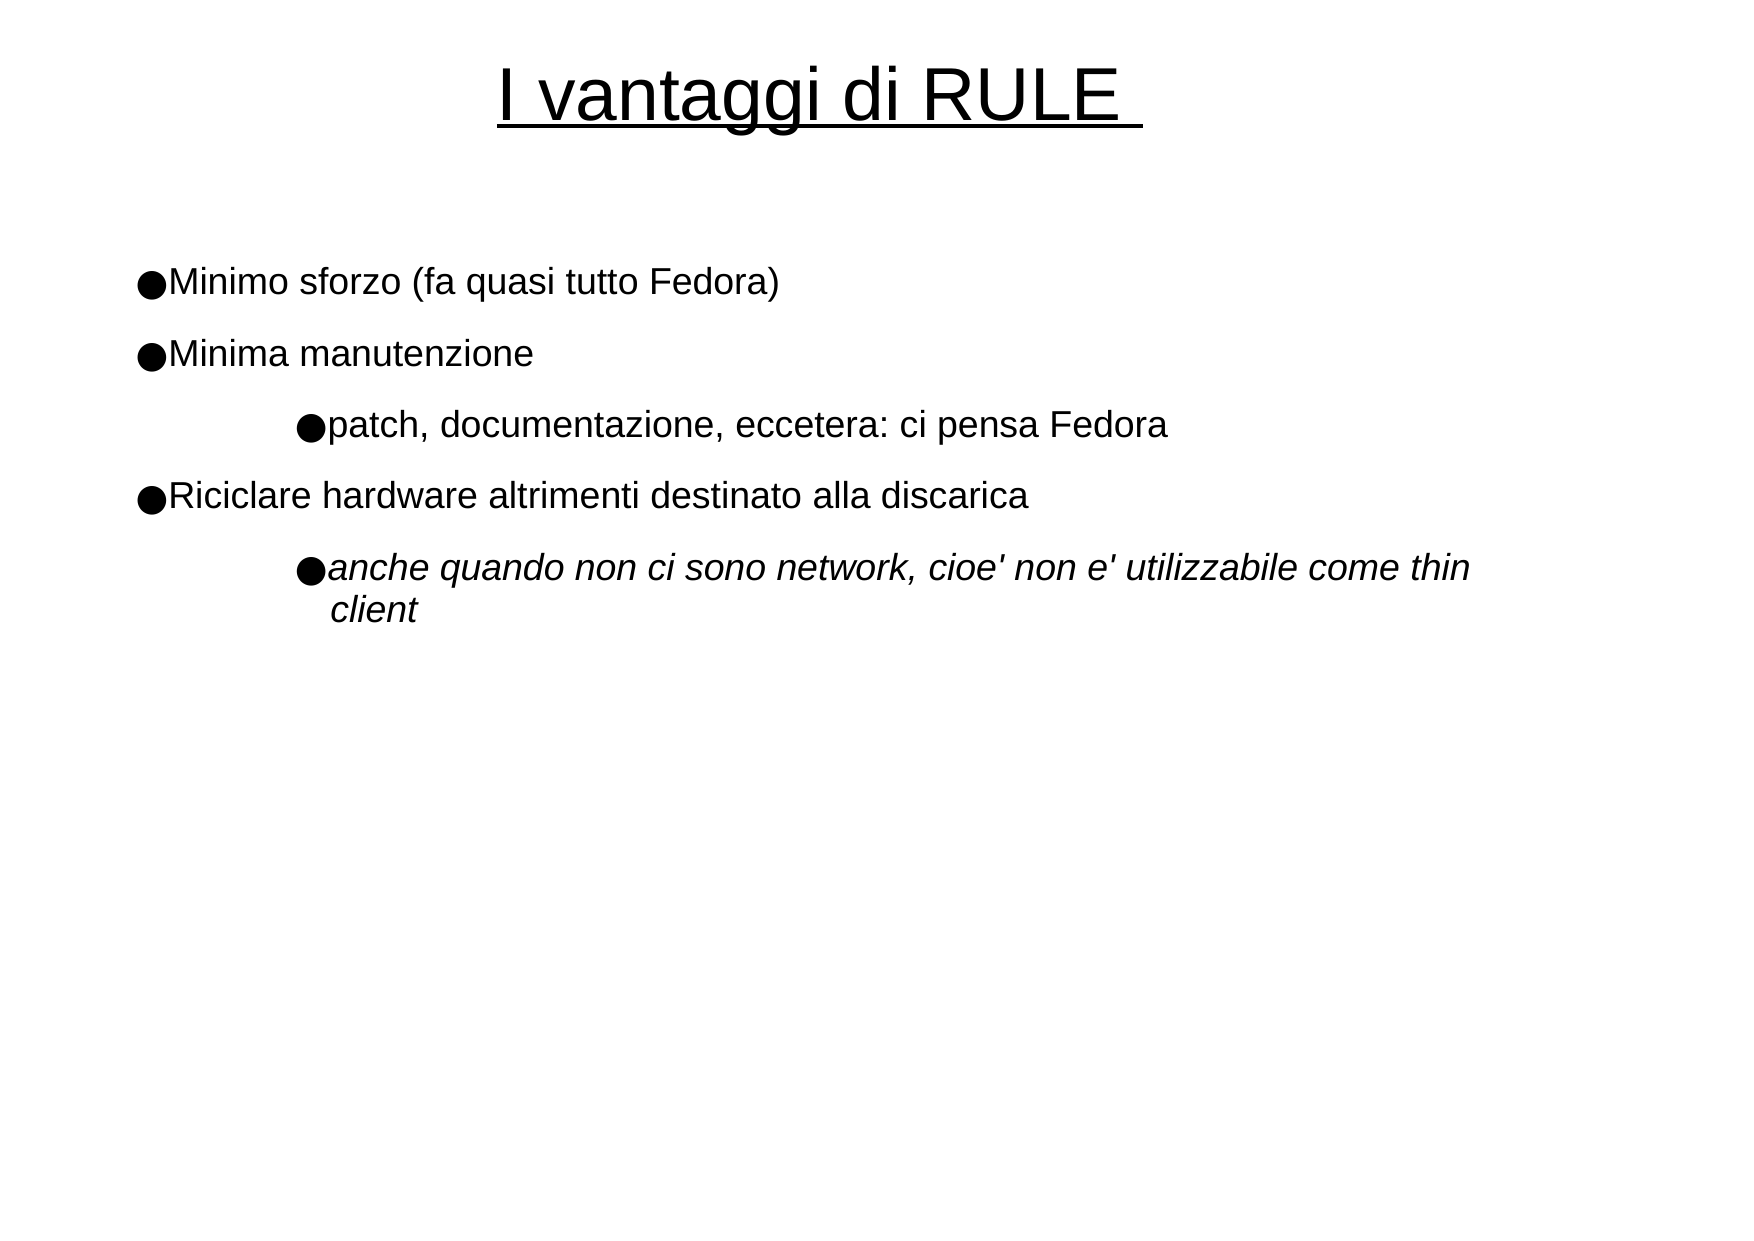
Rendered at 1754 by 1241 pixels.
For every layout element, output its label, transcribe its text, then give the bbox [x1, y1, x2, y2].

text_box Minimo sforzo (fa quasi tutto Fedora) Minima manutenzione patch, documentazione, eccetera: ci pensa Fedora Riciclare hardware altrimenti destinato alla discarica anche quando non ci sono network, cioe' non e' utilizzabile come thin client [117, 260, 1515, 660]
text_box I vantaggi di RULE [121, 52, 1519, 146]
